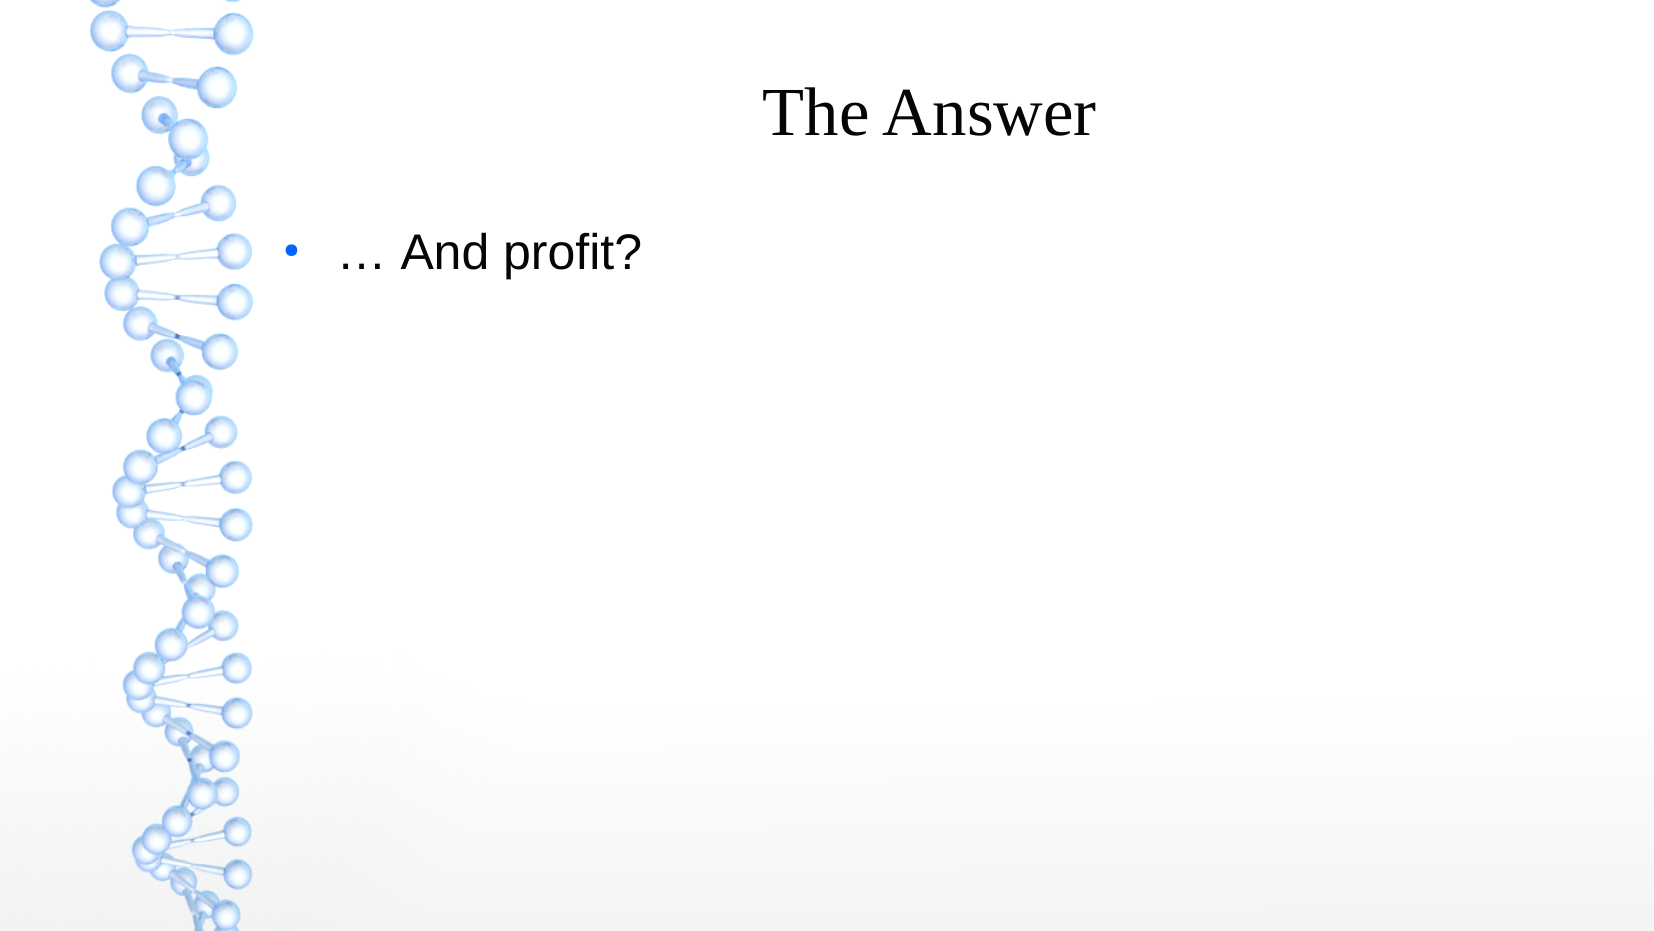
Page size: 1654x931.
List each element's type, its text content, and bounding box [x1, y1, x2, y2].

title The Answer [265, 35, 1595, 189]
list … And profit? [265, 224, 1595, 764]
picture [0, 0, 1654, 931]
